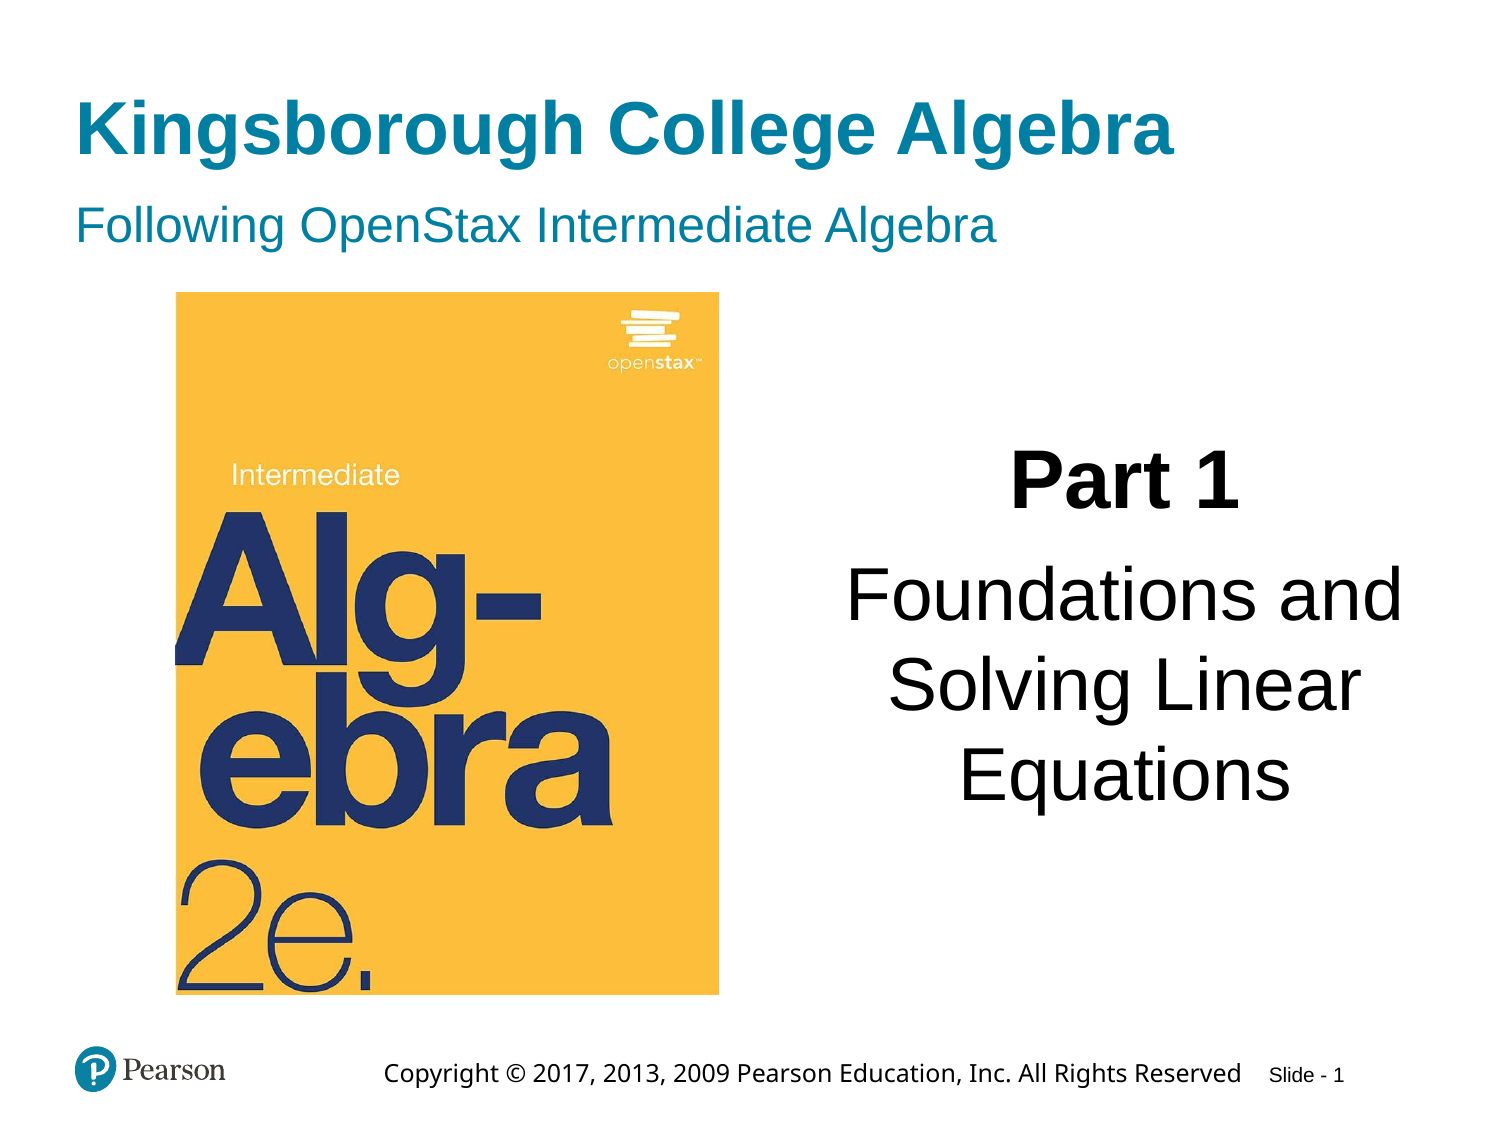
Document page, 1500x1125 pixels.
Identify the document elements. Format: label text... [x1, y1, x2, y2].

list Foundations and Solving Linear Equations [825, 545, 1425, 838]
list Copyright © 2017, 2013, 2009 Pearson Education, Inc. All Rights Reserved [293, 1057, 1244, 1088]
list Following OpenStax Intermediate Algebra [75, 192, 1425, 250]
title Kingsborough College Algebra [75, 37, 1475, 170]
picture [175, 292, 719, 995]
list Part 1 [825, 262, 1425, 525]
